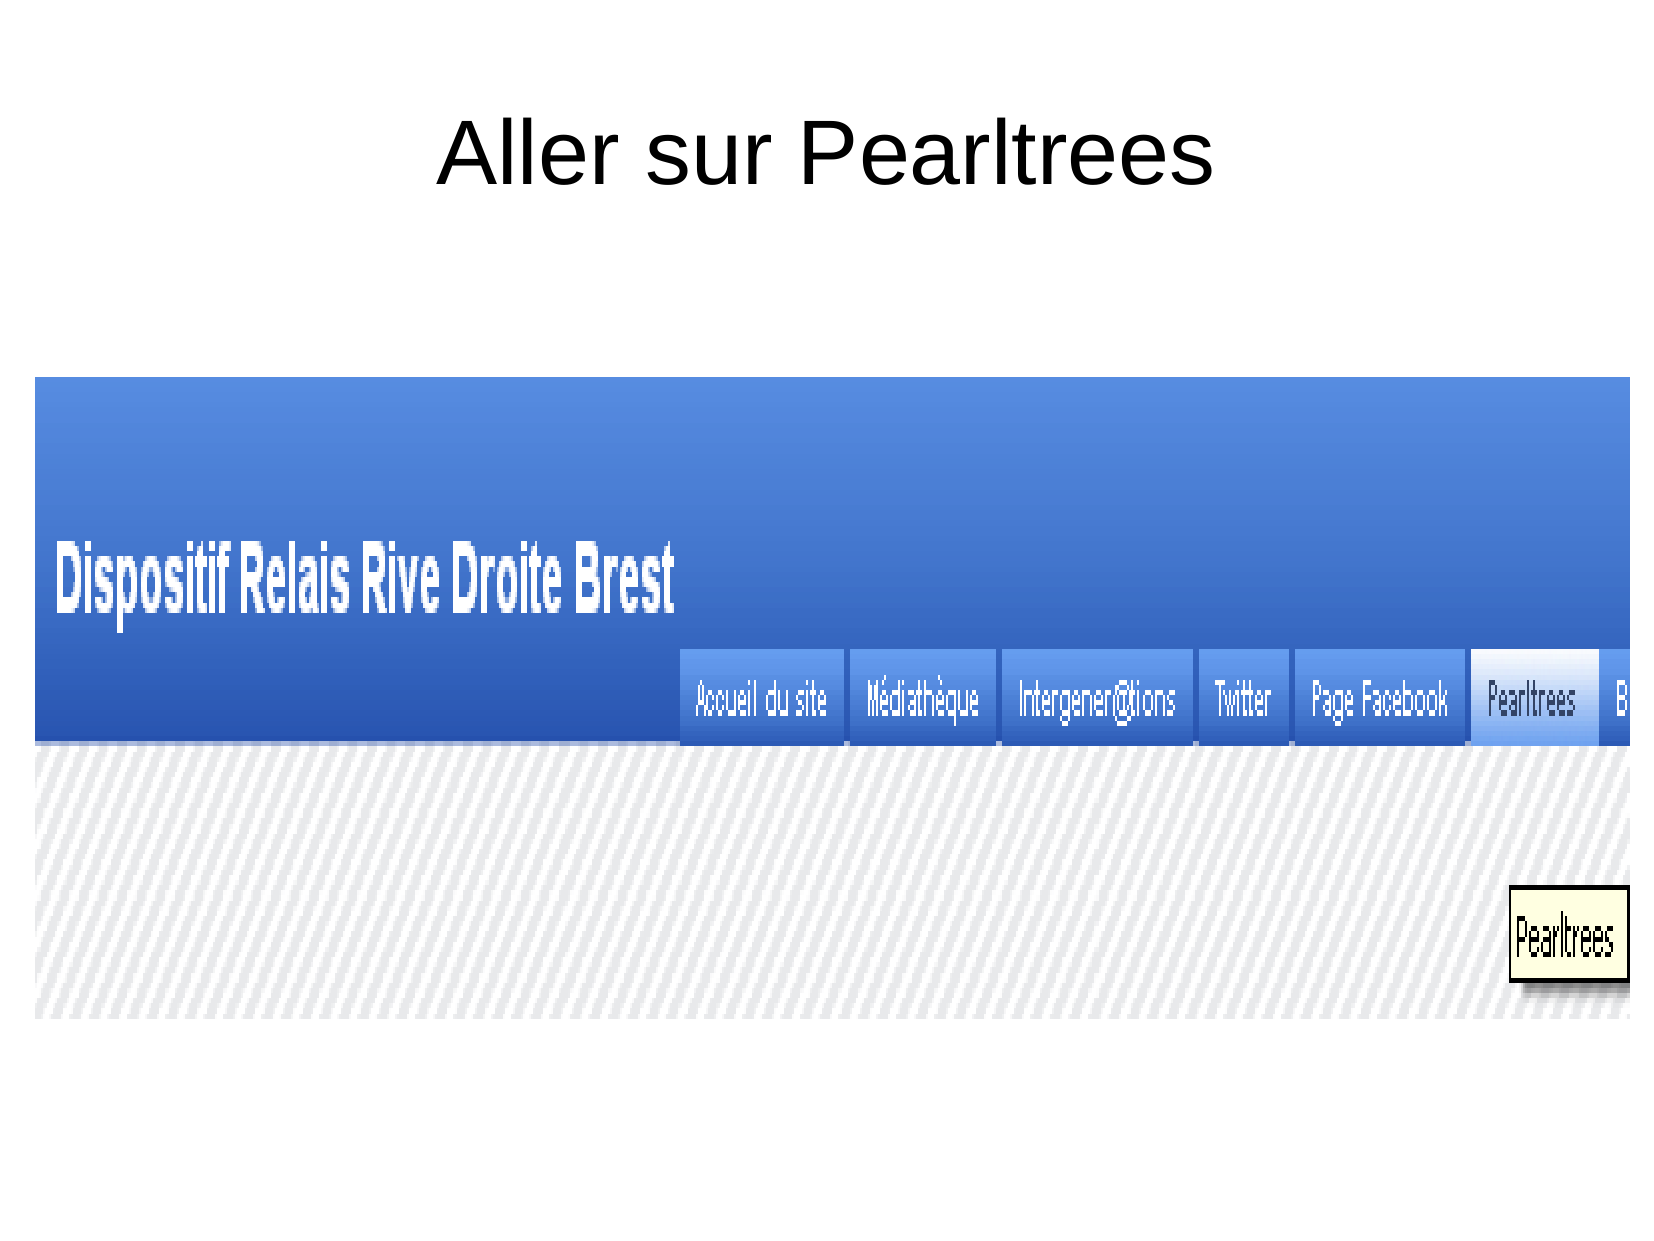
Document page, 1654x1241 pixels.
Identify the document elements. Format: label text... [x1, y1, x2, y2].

picture [35, 377, 1630, 1123]
title Aller sur Pearltrees [82, 49, 1571, 257]
